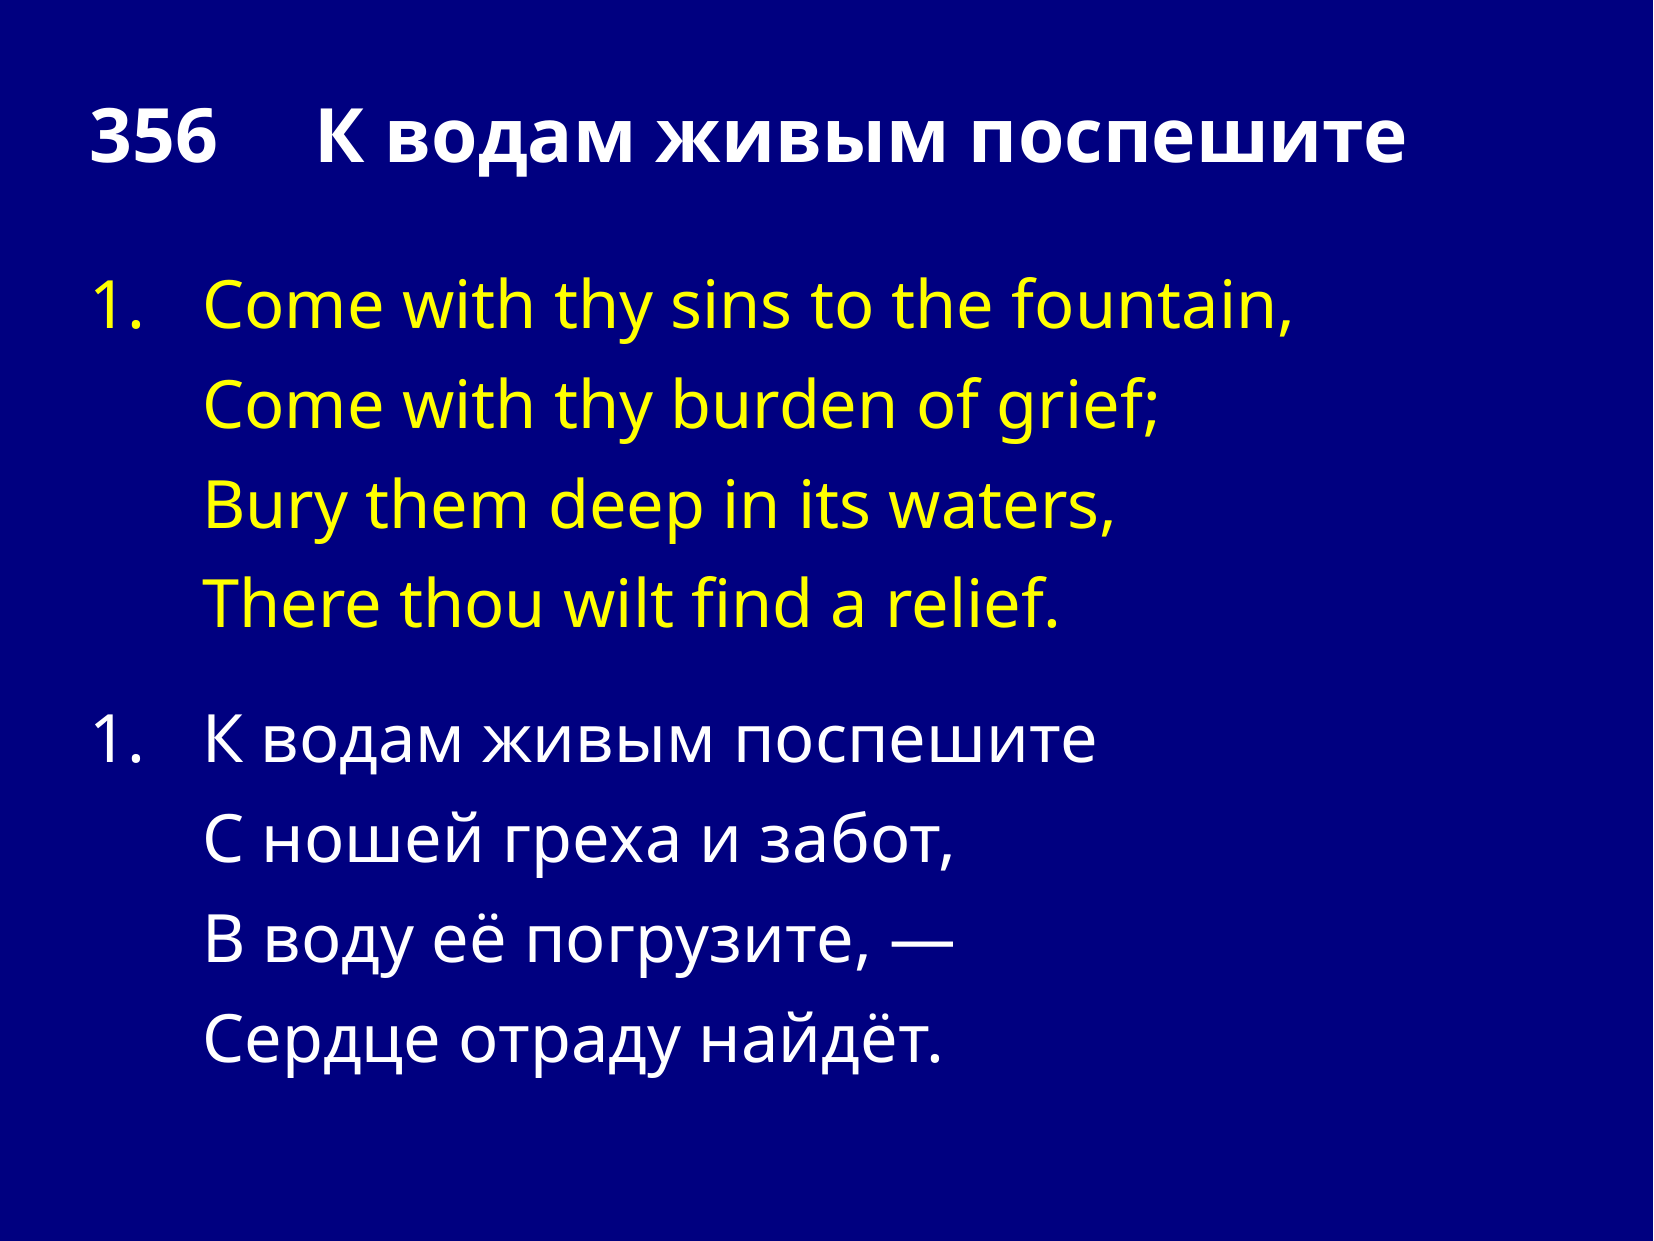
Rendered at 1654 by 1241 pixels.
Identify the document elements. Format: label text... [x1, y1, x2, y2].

text_box 356 К водам живым поспешите [75, 75, 1576, 188]
text_box 1. Come with thy sins to the fountain, Come with thy burden of grief; Bury them deep in its waters, There thou wilt find a relief. [75, 188, 1576, 638]
text_box 1. К водам живым поспешите С ношей греха и забот, В воду её погрузите, — Сердце отраду найдёт. [75, 675, 1576, 1163]
